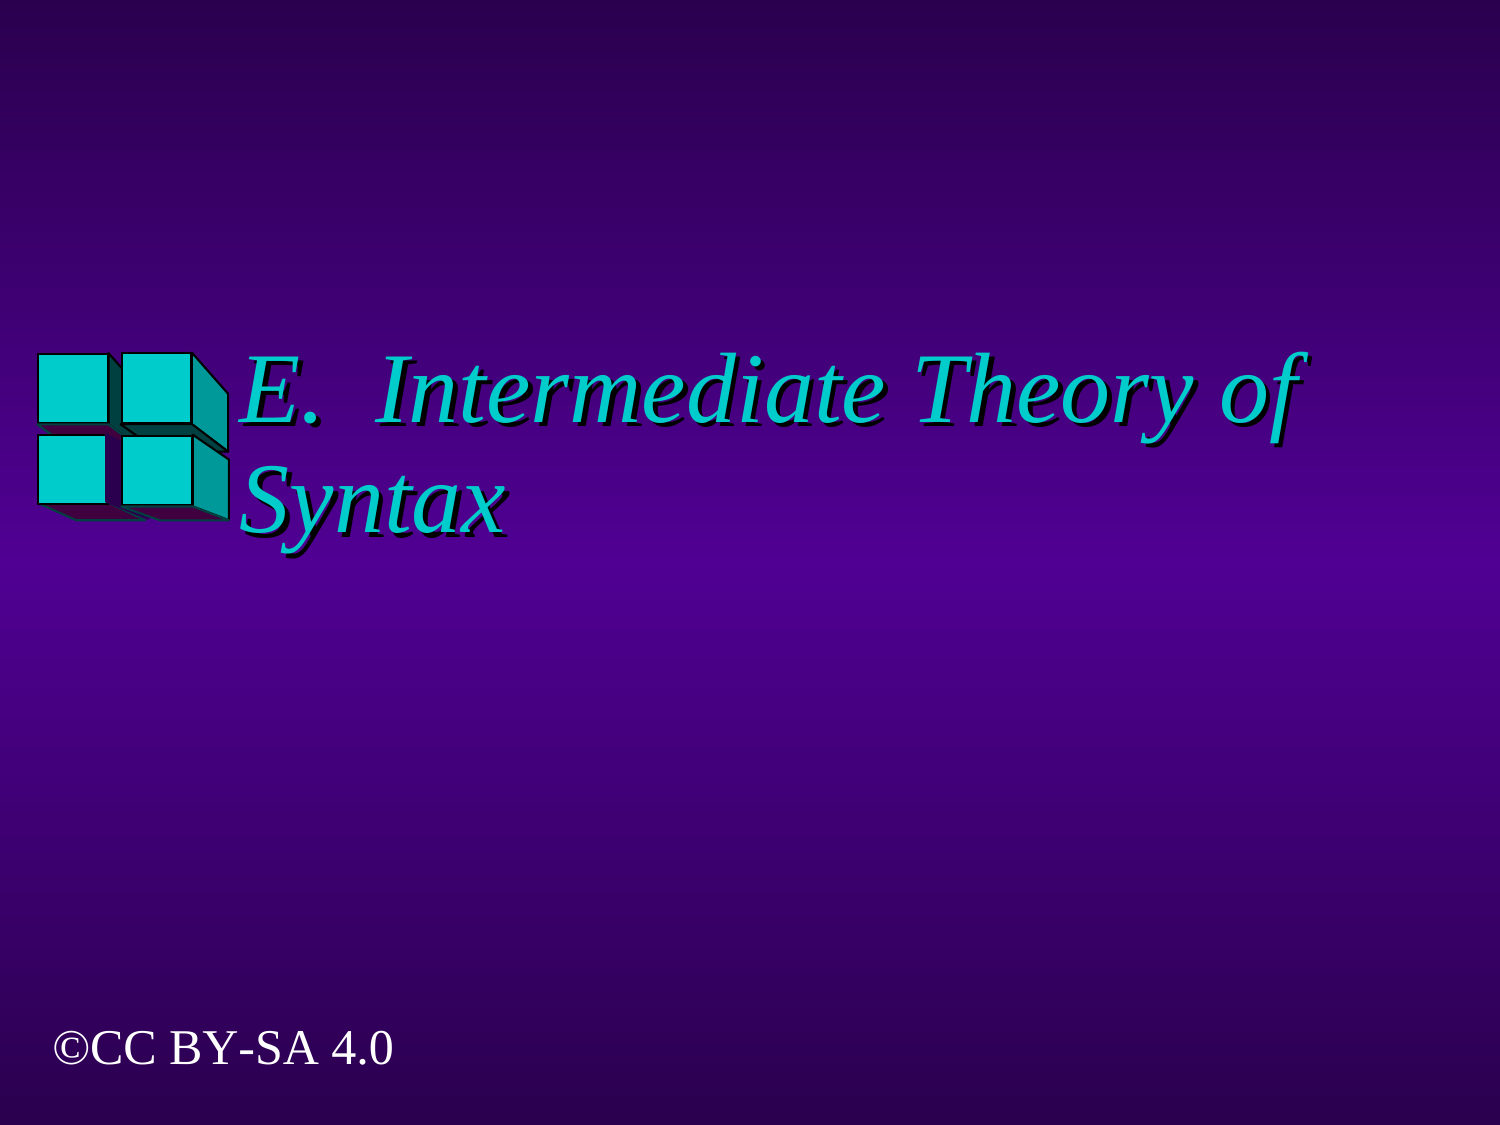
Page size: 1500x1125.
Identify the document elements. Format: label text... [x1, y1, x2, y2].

text_box ©CC BY-SA 4.0 [37, 1012, 488, 1083]
title E. Intermediate Theory of Syntax [224, 325, 1500, 563]
